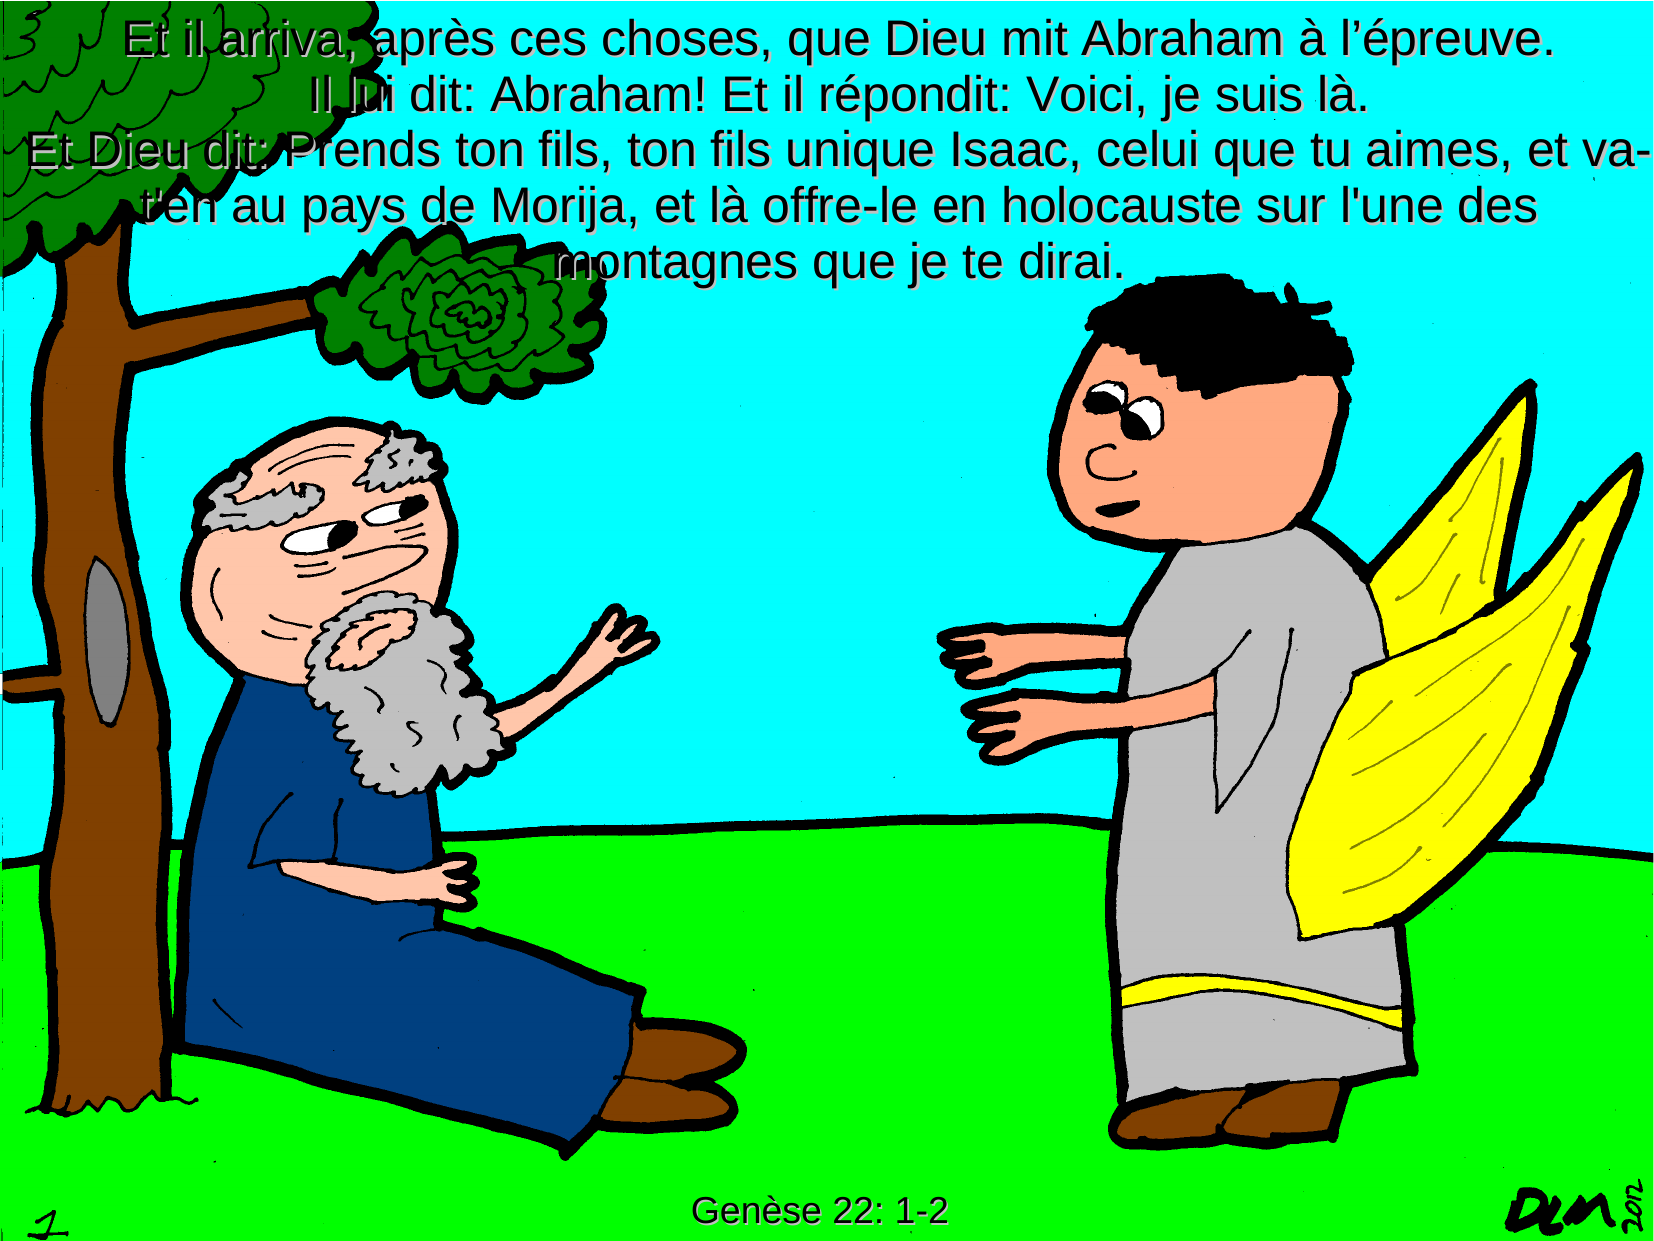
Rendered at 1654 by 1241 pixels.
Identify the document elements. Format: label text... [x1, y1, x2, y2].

picture [0, 294, 1654, 1241]
text_box Et il arriva, après ces choses, que Dieu mit Abraham à l’épreuve. Il lui dit: Abraham! Et il répondit: Voici, je suis là. Et Dieu dit: Prends ton fils, ton fils unique Isaac, celui que tu aimes, et va-t'en au pays de Morija, et là offre-le en holocauste sur l'une des montagnes que je te dirai. [0, 0, 1654, 294]
text_box Genèse 22: 1-2 [0, 1180, 1651, 1238]
